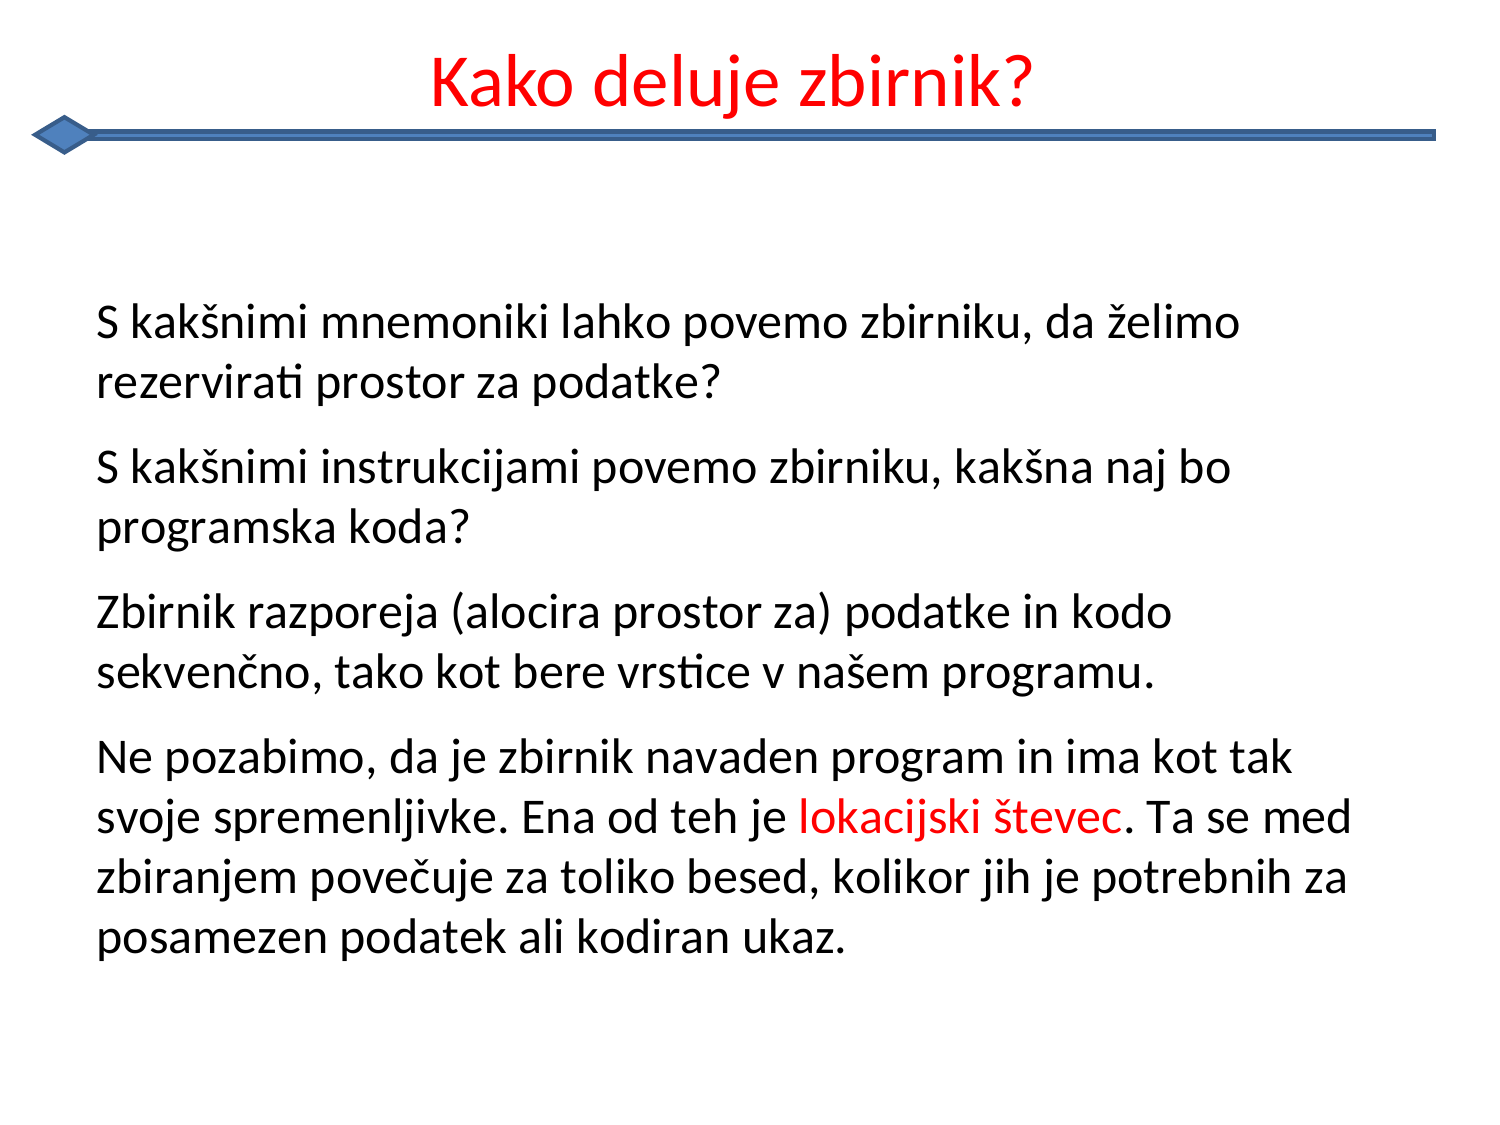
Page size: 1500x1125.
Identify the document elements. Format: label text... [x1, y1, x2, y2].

title Kako deluje zbirnik? [58, 0, 1409, 153]
text_box S kakšnimi mnemoniki lahko povemo zbirniku, da želimo rezervirati prostor za podatke? S kakšnimi instrukcijami povemo zbirniku, kakšna naj bo programska koda? Zbirnik razporeja (alocira prostor za) podatke in kodo sekvenčno, tako kot bere vrstice v našem programu. Ne pozabimo, da je zbirnik navaden program in ima kot tak svoje spremenljivke. Ena od teh je lokacijski števec. Ta se med zbiranjem povečuje za toliko besed, kolikor jih je potrebnih za posamezen podatek ali kodiran ukaz. [81, 281, 1395, 1057]
